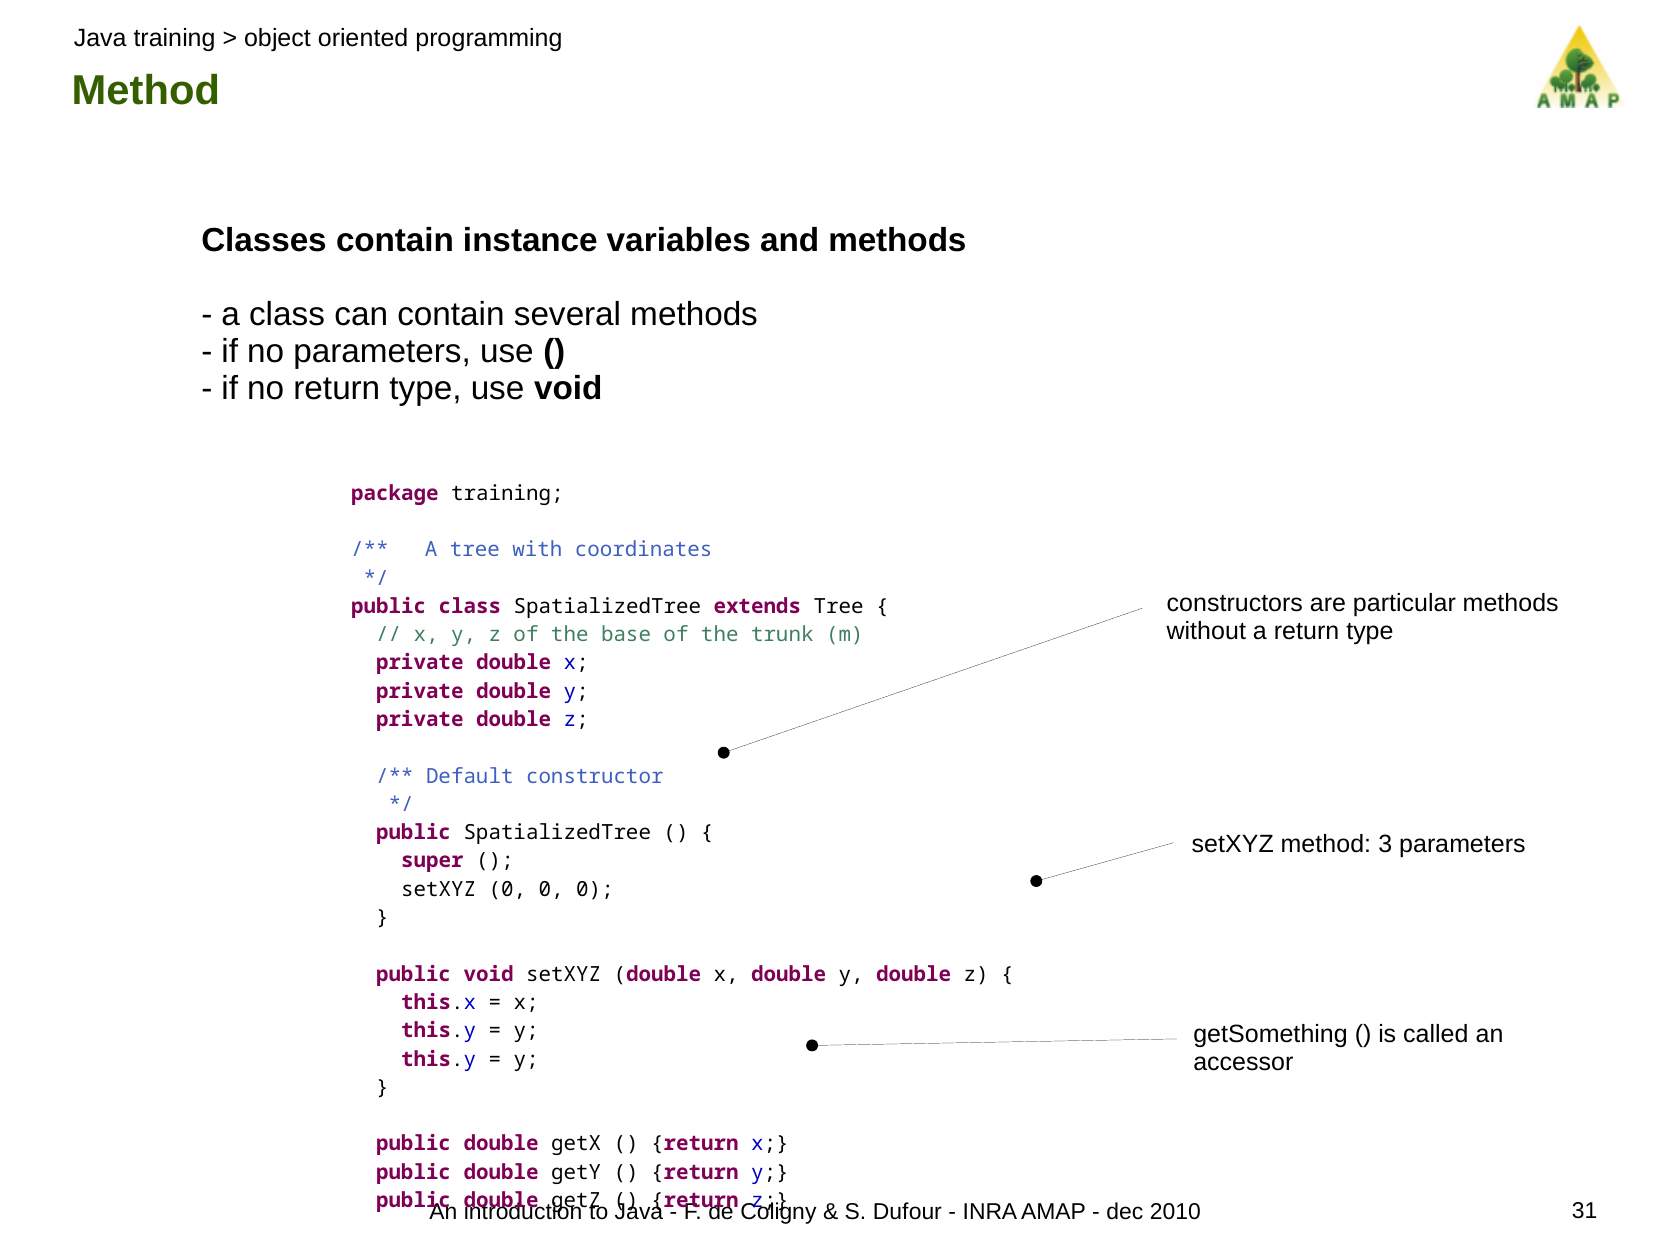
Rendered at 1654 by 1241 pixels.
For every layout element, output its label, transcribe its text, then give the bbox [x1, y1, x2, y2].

picture [1533, 25, 1627, 108]
text_box Java training > object oriented programming [59, 16, 1004, 60]
text_box setXYZ method: 3 parameters [1176, 822, 1548, 866]
text_box Method [56, 59, 1120, 121]
text_box Classes contain instance variables and methods - a class can contain several methods - if no parameters, use () - if no return type, use void [186, 214, 1520, 414]
text_box constructors are particular methods without a return type [1151, 581, 1578, 653]
text_box getSomething () is called an accessor [1178, 1012, 1525, 1084]
text_box package training; /** A tree with coordinates */ public class SpatializedTree extends Tree { // x, y, z of the base of the trunk (m) private double x; private double y; private double z; /** Default constructor */ public SpatializedTree () { super (); setXYZ (0, 0, 0); } public void setXYZ (double x, double y, double z) { this.x = x; this.y = y; this.y = y; } public double getX () {return x;} public double getY () {return y;} public double getZ () {return z;} } [336, 470, 1109, 1166]
